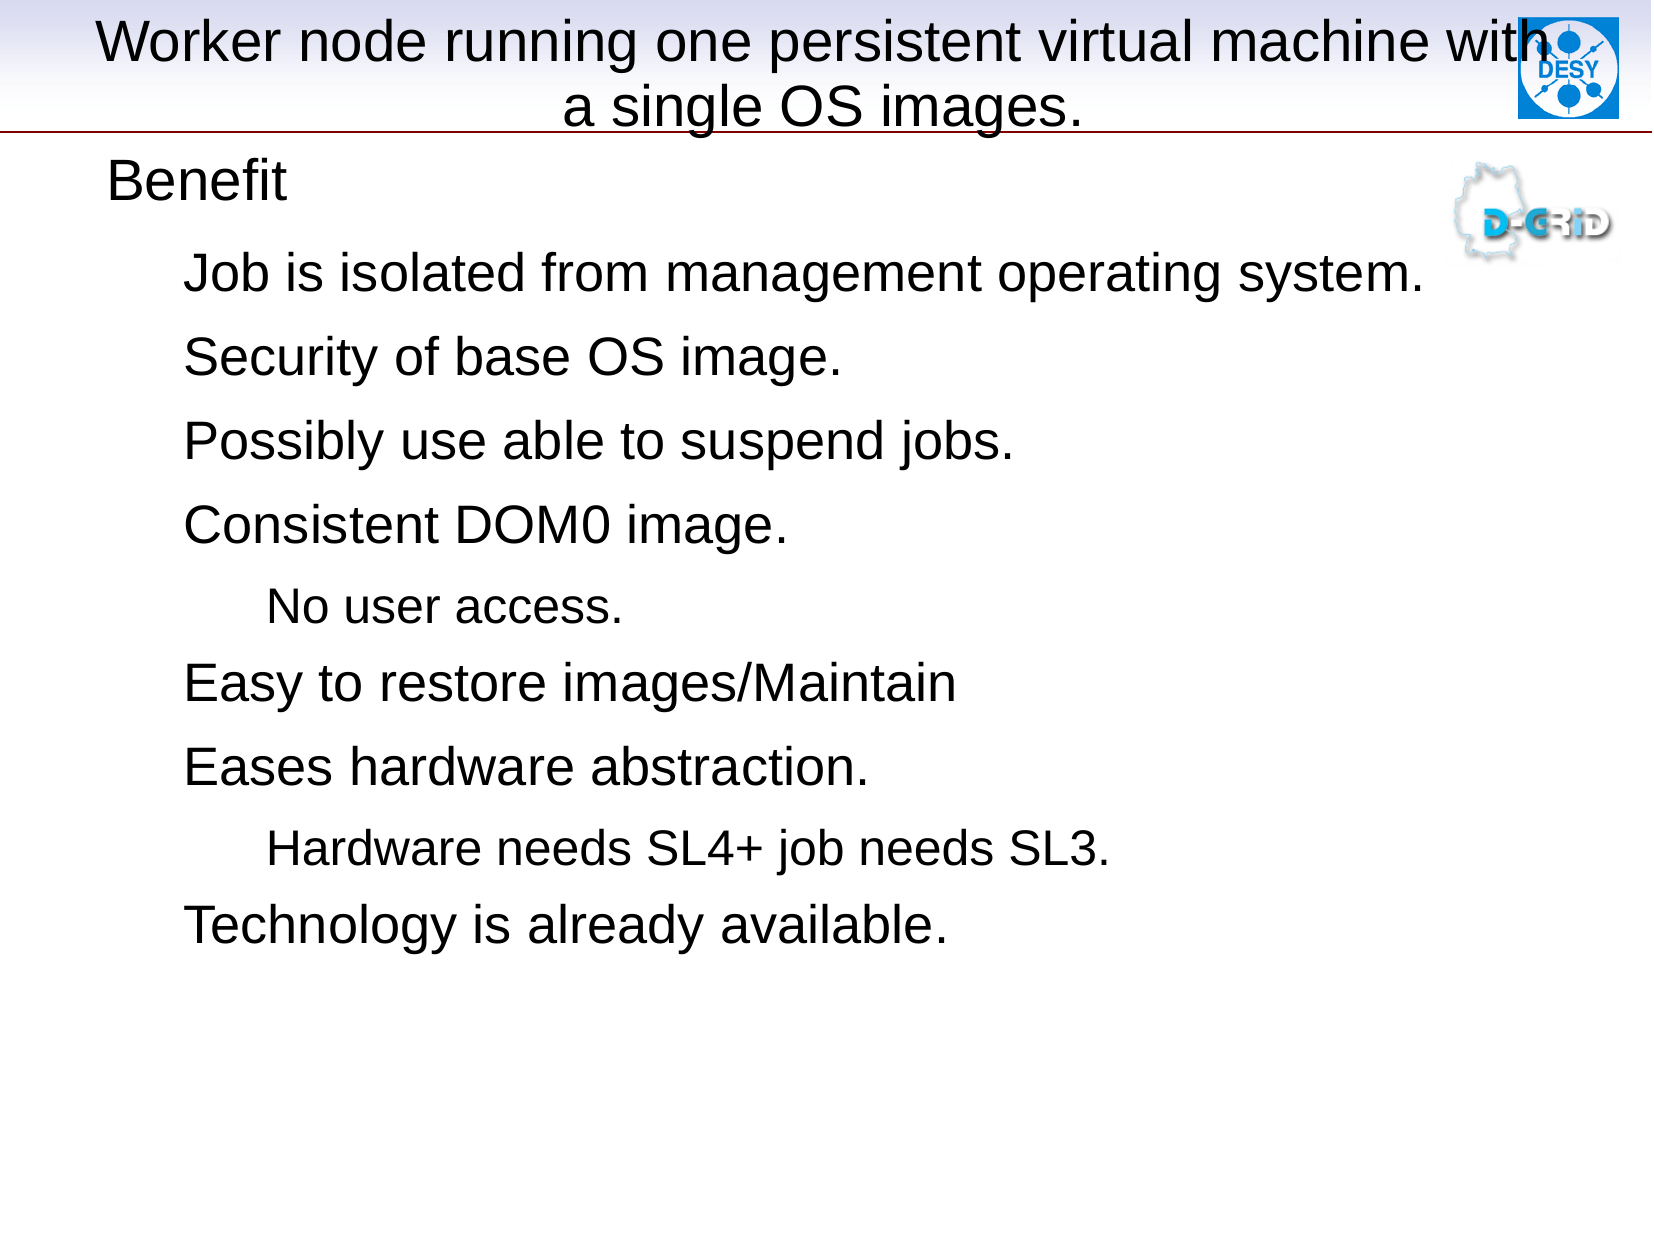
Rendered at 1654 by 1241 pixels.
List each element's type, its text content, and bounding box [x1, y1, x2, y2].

list Benefit Job is isolated from management operating system. Security of base OS image. Possibly use able to suspend jobs. Consistent DOM0 image. No user access. Easy to restore images/Maintain Eases hardware abstraction. Hardware needs SL4+ job needs SL3. Technology is already available. [88, 147, 1577, 1099]
picture [1577, 147, 1646, 266]
picture [1565, 17, 1619, 119]
title Worker node running one persistent virtual machine with a single OS images. [82, 7, 1565, 141]
